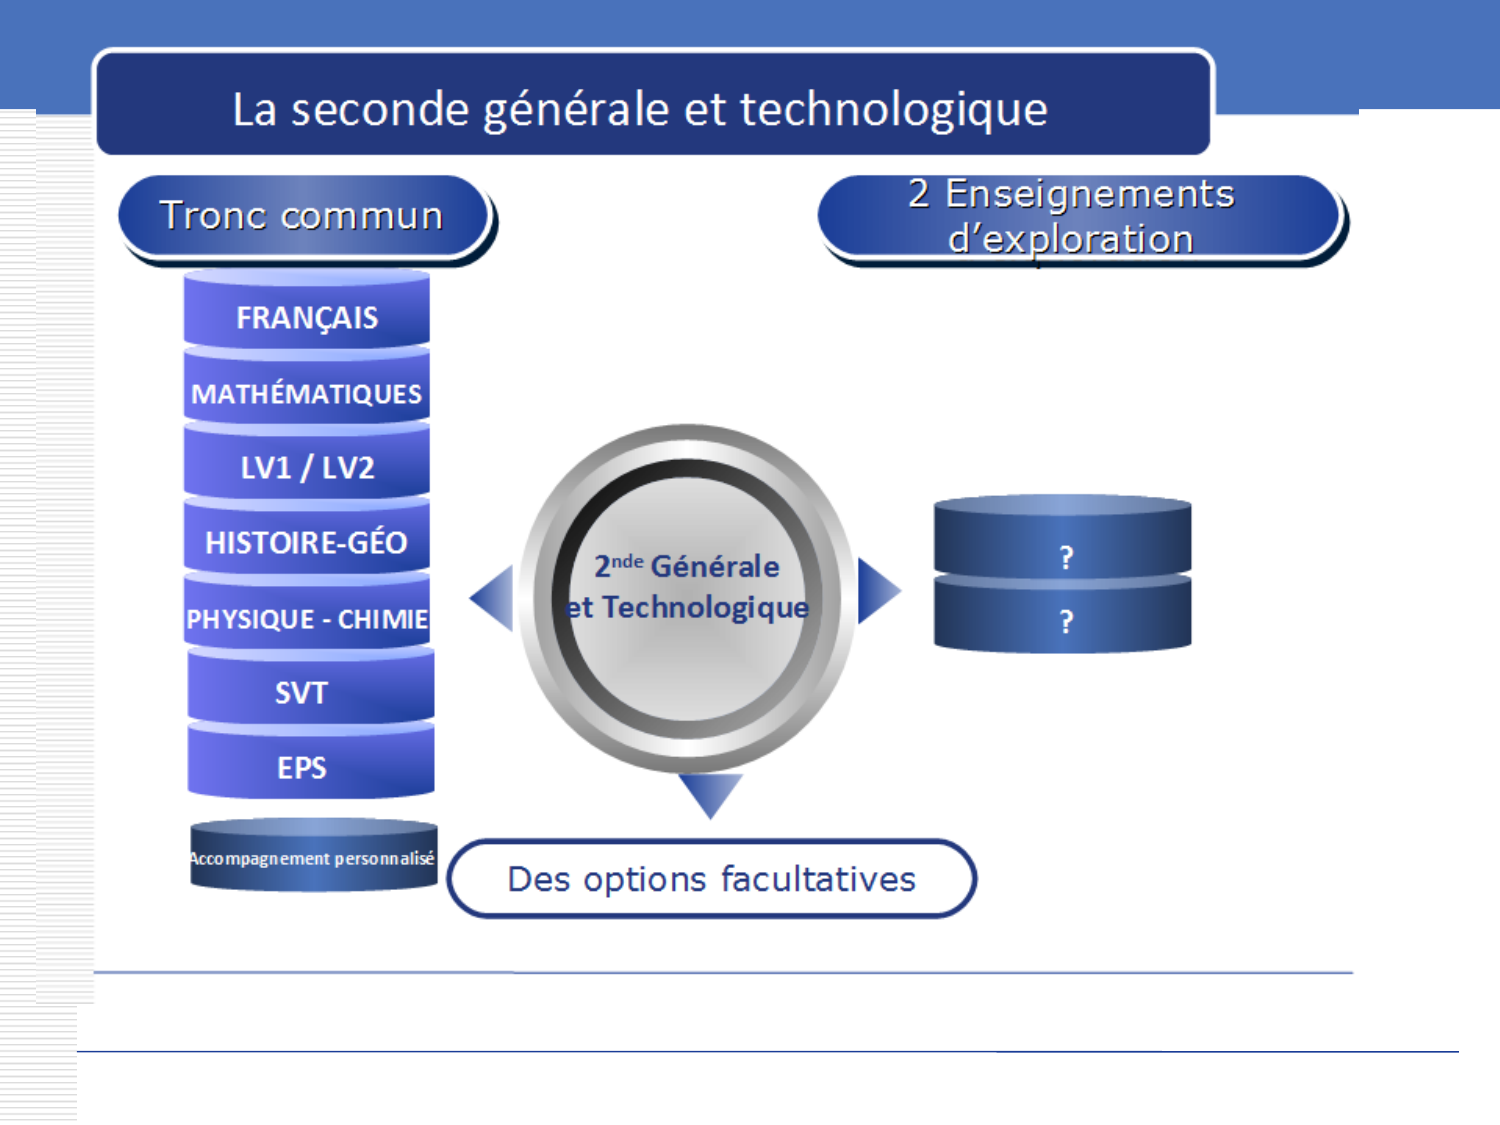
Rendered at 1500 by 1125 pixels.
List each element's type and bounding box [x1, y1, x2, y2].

picture [0, 27, 1359, 1125]
